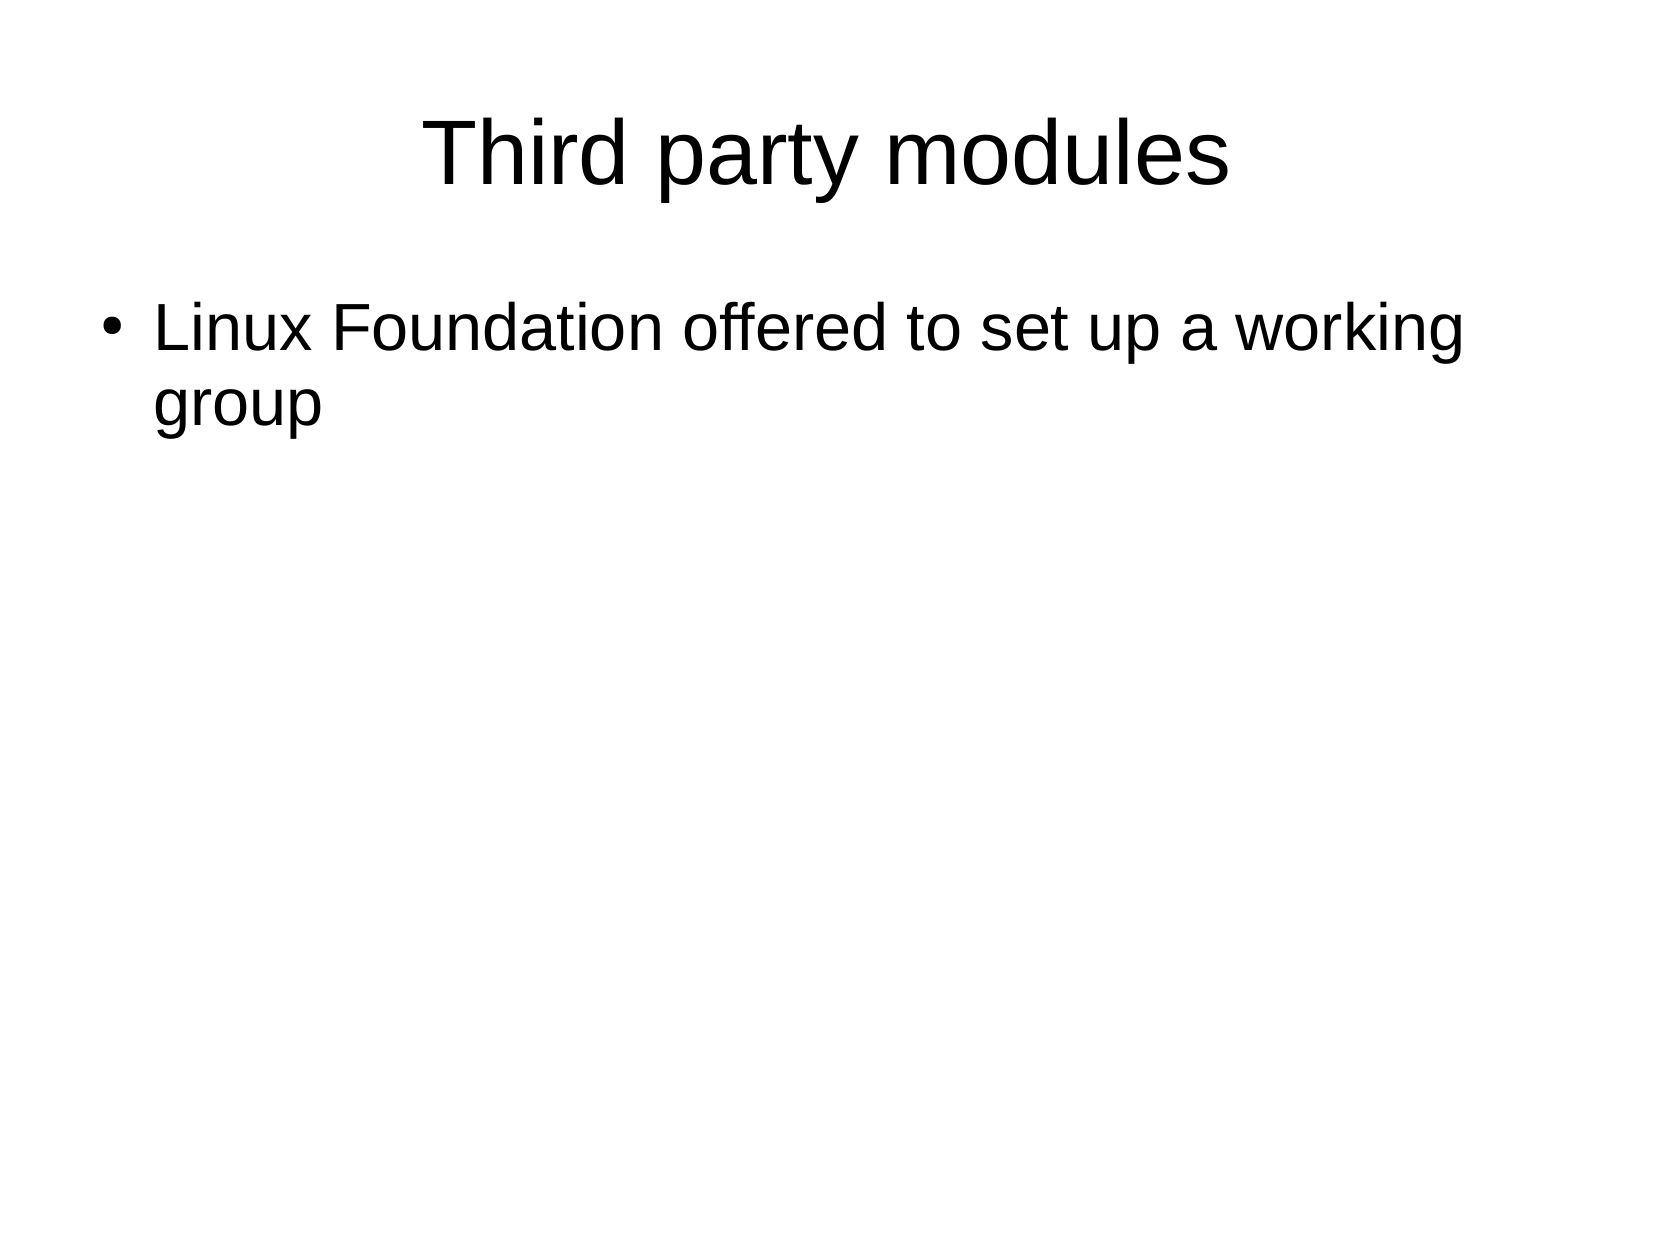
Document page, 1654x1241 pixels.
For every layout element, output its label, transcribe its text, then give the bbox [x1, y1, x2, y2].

title Third party modules [82, 49, 1571, 257]
list Linux Foundation offered to set up a working group [82, 290, 1538, 1010]
